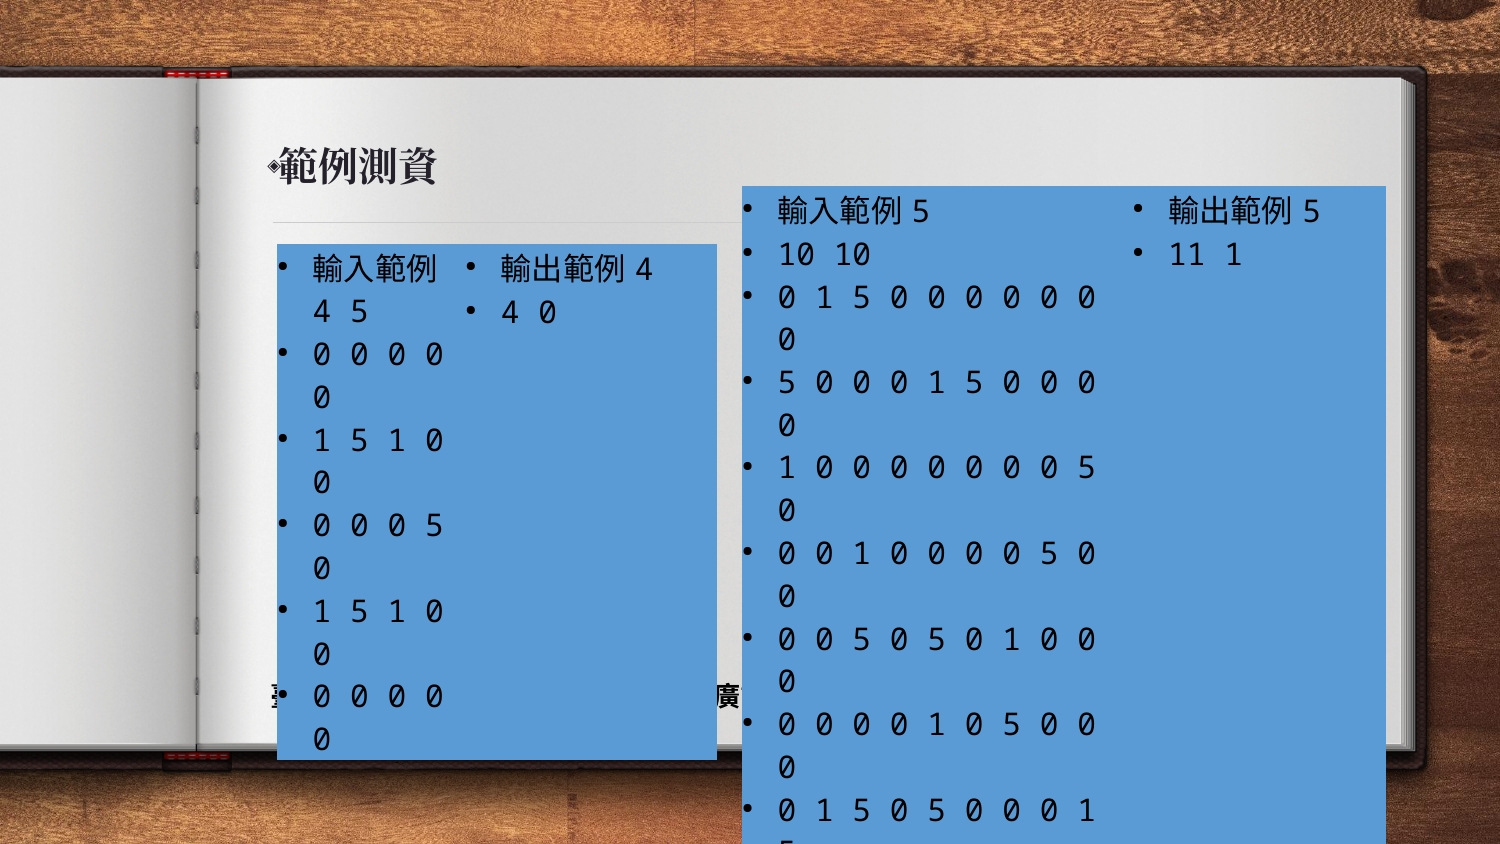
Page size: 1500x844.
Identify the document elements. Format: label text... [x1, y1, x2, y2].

table_header 輸入範例4 5 0 0 0 0 0 1 5 1 0 0 0 0 0 5 0 1 5 1 0 0 0 0 0 0 0 [277, 244, 465, 760]
table_header 輸出範例4 4 0 [465, 244, 717, 760]
table_header 輸出範例5 11 1 [1133, 186, 1386, 844]
list 範例測資 [252, 126, 1194, 205]
table_header 輸入範例5 10 10 0 1 5 0 0 0 0 0 0 0 5 0 0 0 1 5 0 0 0 0 1 0 0 0 0 0 0 0 5 0 0 0 1 0 0 0 0 5 0 0 0 0 5 0 5 0 1 0 0 0 0 0 0 0 1 0 5 0 0 0 0 1 5 0 5 0 0 0 1 5 0 0 0 1 0 0 0 0 0 0 1 0 0 5 5 1 0 0 0 0 5 0 0 0 0 0 0 1 5 0 [742, 186, 1133, 844]
